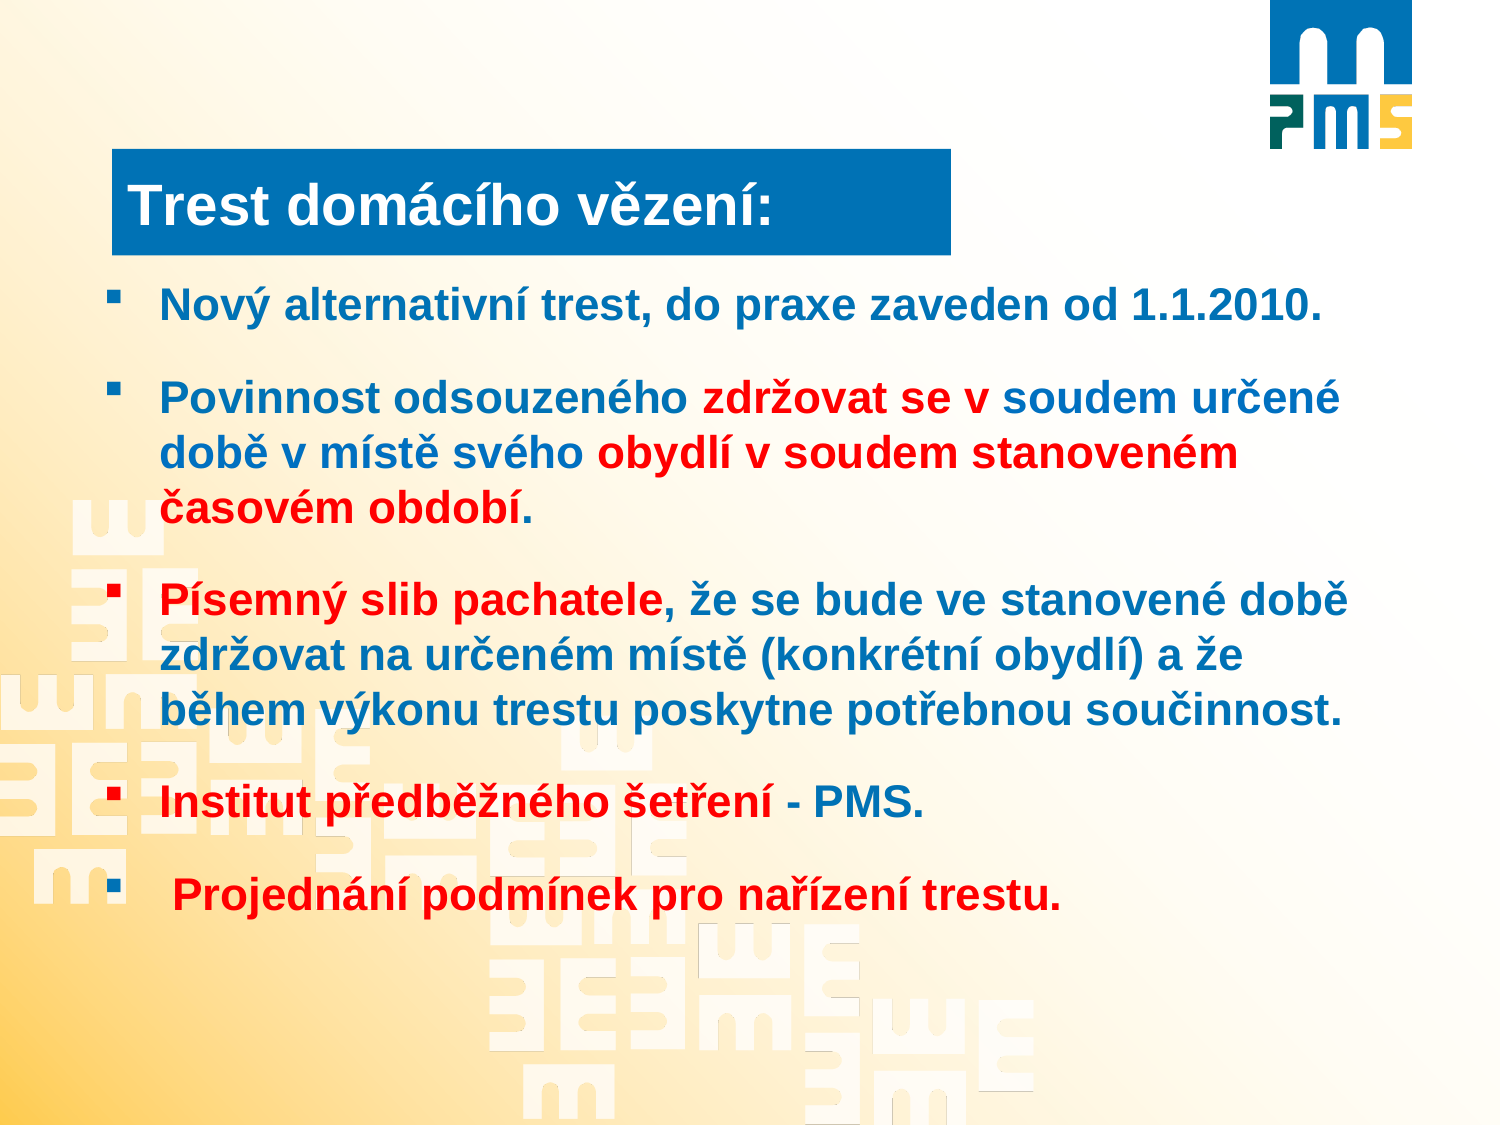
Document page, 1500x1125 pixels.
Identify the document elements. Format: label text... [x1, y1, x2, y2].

title Trest domácího vězení: [112, 148, 951, 256]
text_box Nový alternativní trest, do praxe zaveden od 1.1.2010. Povinnost odsouzeného zdržovat se v soudem určené době v místě svého obydlí v soudem stanoveném časovém období. Písemný slib pachatele, že se bude ve stanovené době zdržovat na určeném místě (konkrétní obydlí) a že během výkonu trestu poskytne potřebnou součinnost. Institut předběžného šetření - PMS. Projednání podmínek pro nařízení trestu. [88, 267, 1388, 1059]
picture [0, 0, 1500, 1125]
